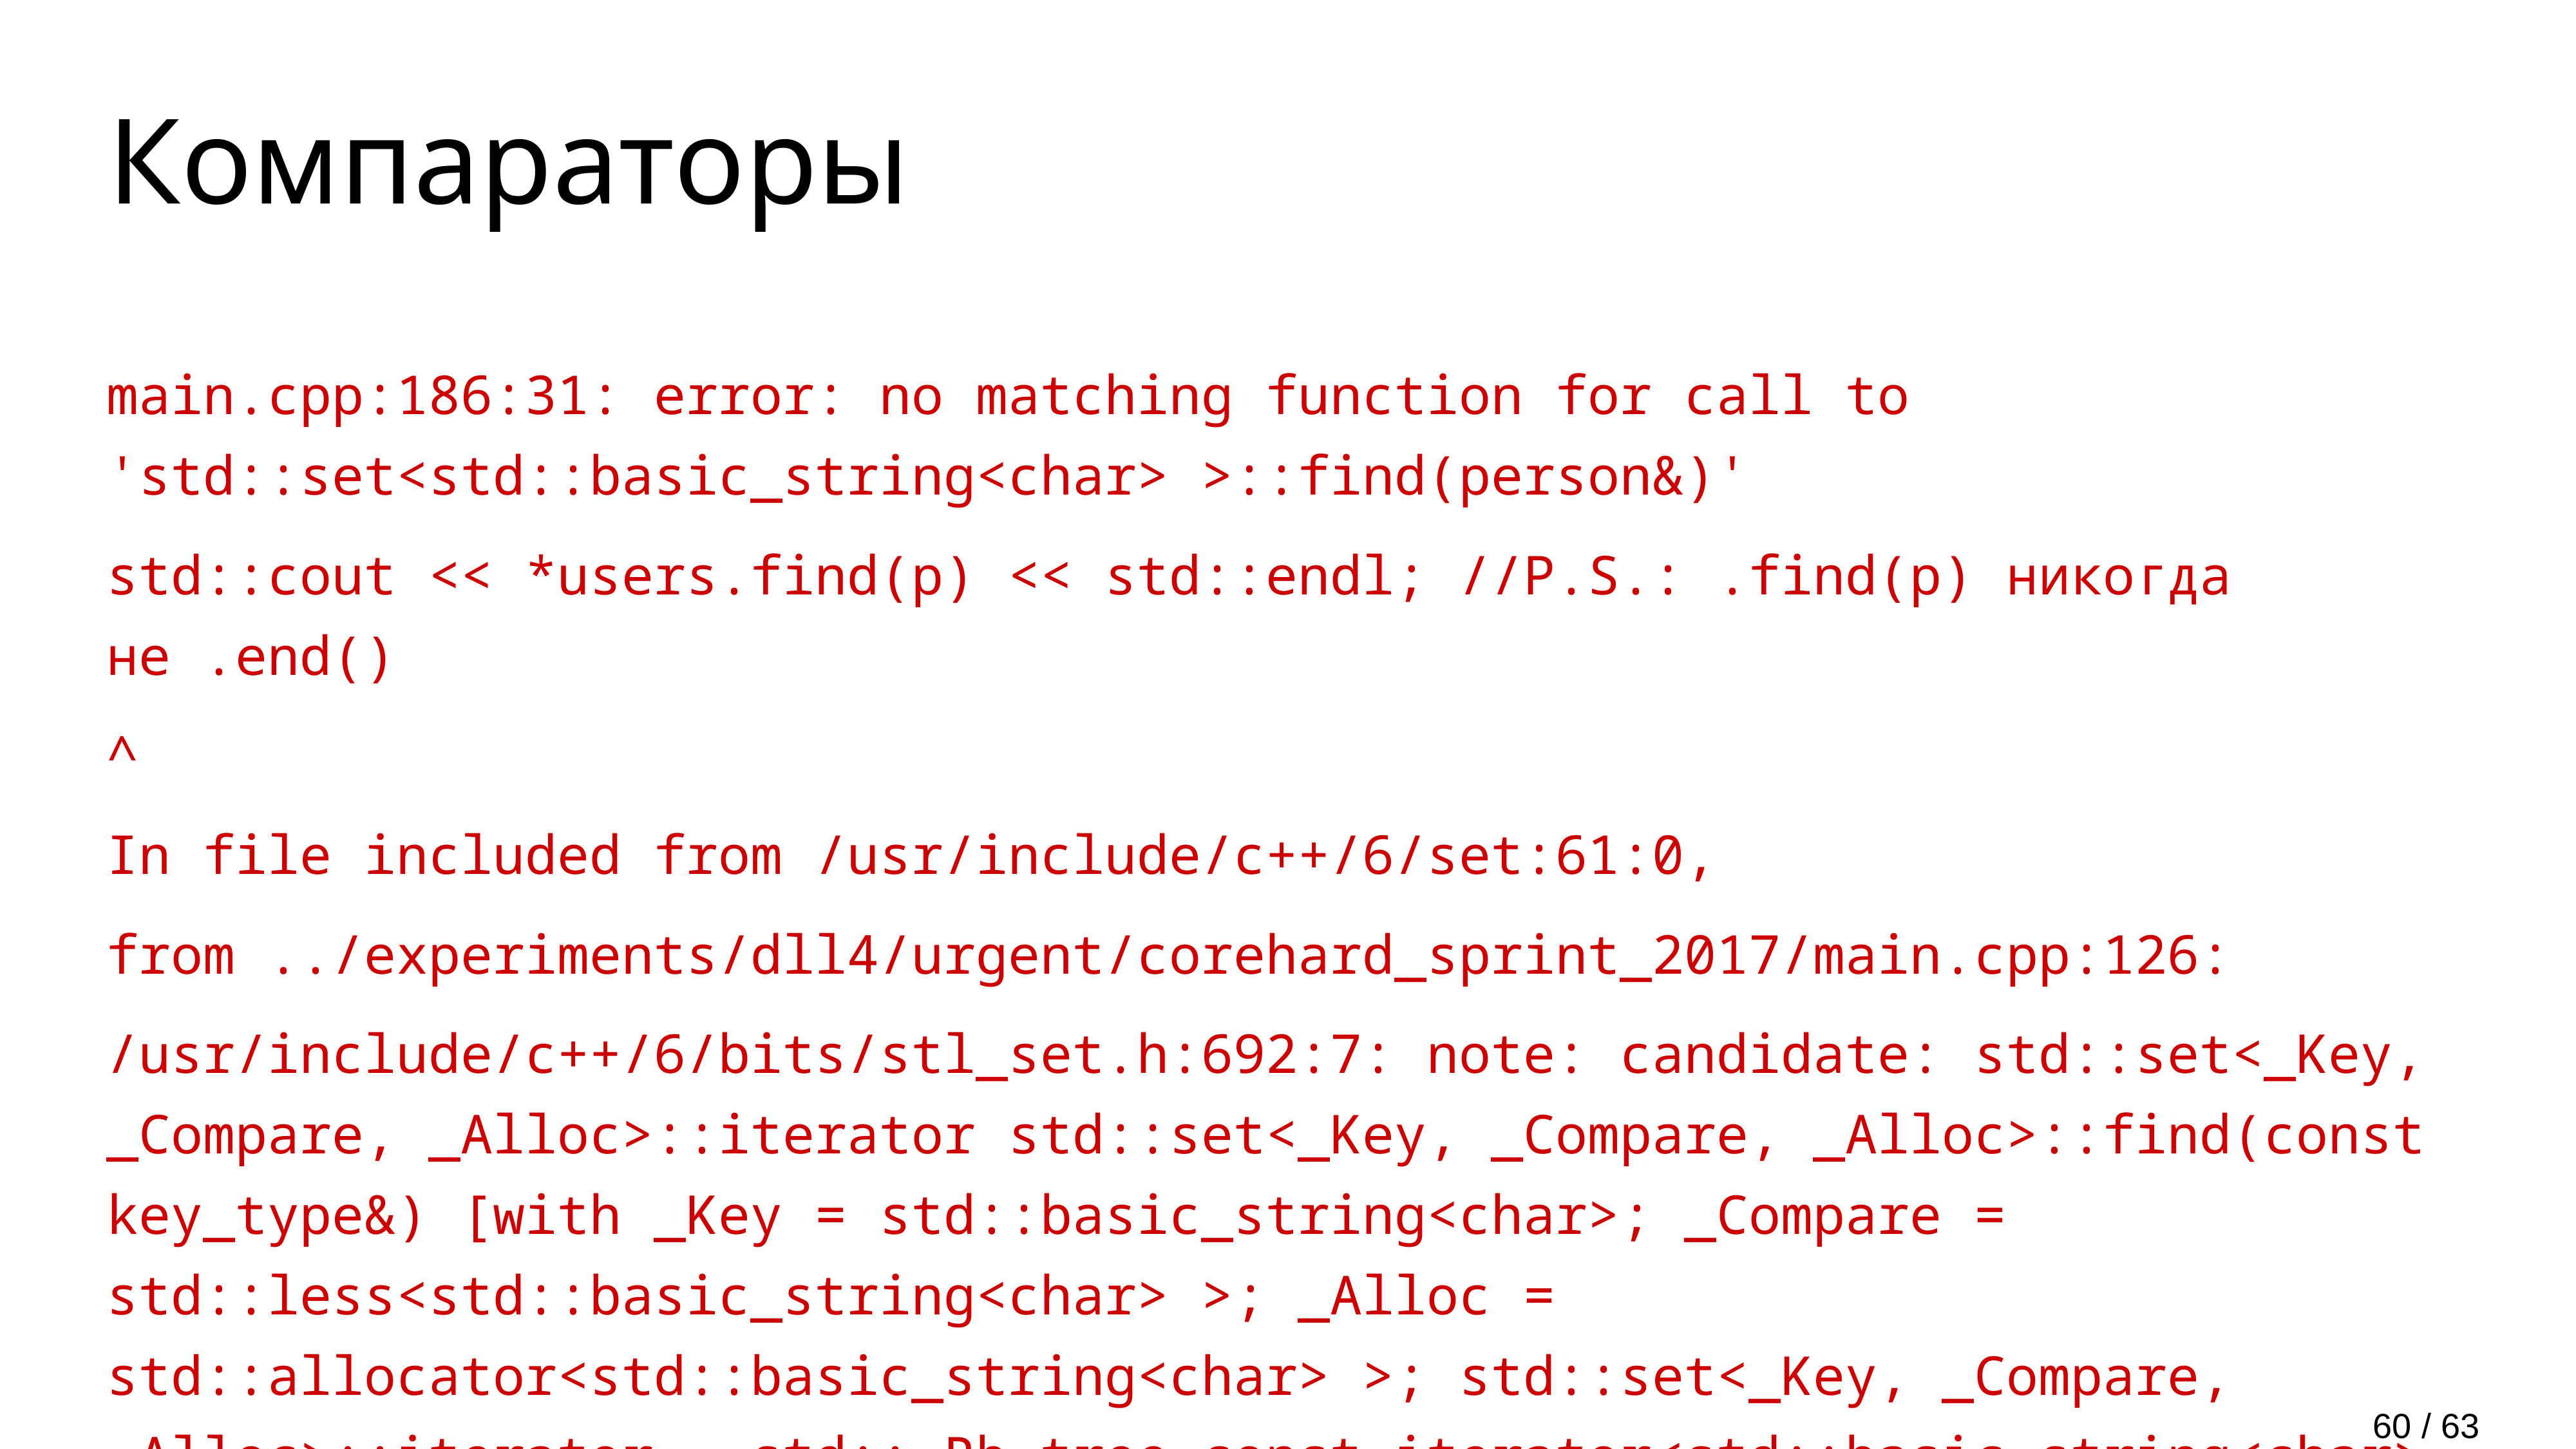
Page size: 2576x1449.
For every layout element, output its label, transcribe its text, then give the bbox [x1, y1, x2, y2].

text_box <number> / 63 [2363, 1402, 2576, 1449]
list main.cpp:186:31: error: no matching function for call to 'std::set<std::basic_string<char> >::find(person&)' std::cout << *users.find(p) << std::endl; //P.S.: .find(p) никогда не .end() ^ In file included from /usr/include/c++/6/set:61:0, from ../experiments/dll4/urgent/corehard_sprint_2017/main.cpp:126: /usr/include/c++/6/bits/stl_set.h:692:7: note: candidate: std::set<_Key, _Compare, _Alloc>::iterator std::set<_Key, _Compare, _Alloc>::find(const key_type&) [with _Key = std::basic_string<char>; _Compare = std::less<std::basic_string<char> >; _Alloc = std::allocator<std::basic_string<char> >; std::set<_Key, _Compare, _Alloc>::iterator = std::_Rb_tree_const_iterator<std::basic_string<char> >; std::set<_Key, _Compare, _Alloc>::key_type = std::basic_string<char>] [0, 295, 2576, 1449]
title Компараторы [108, 80, 2468, 242]
